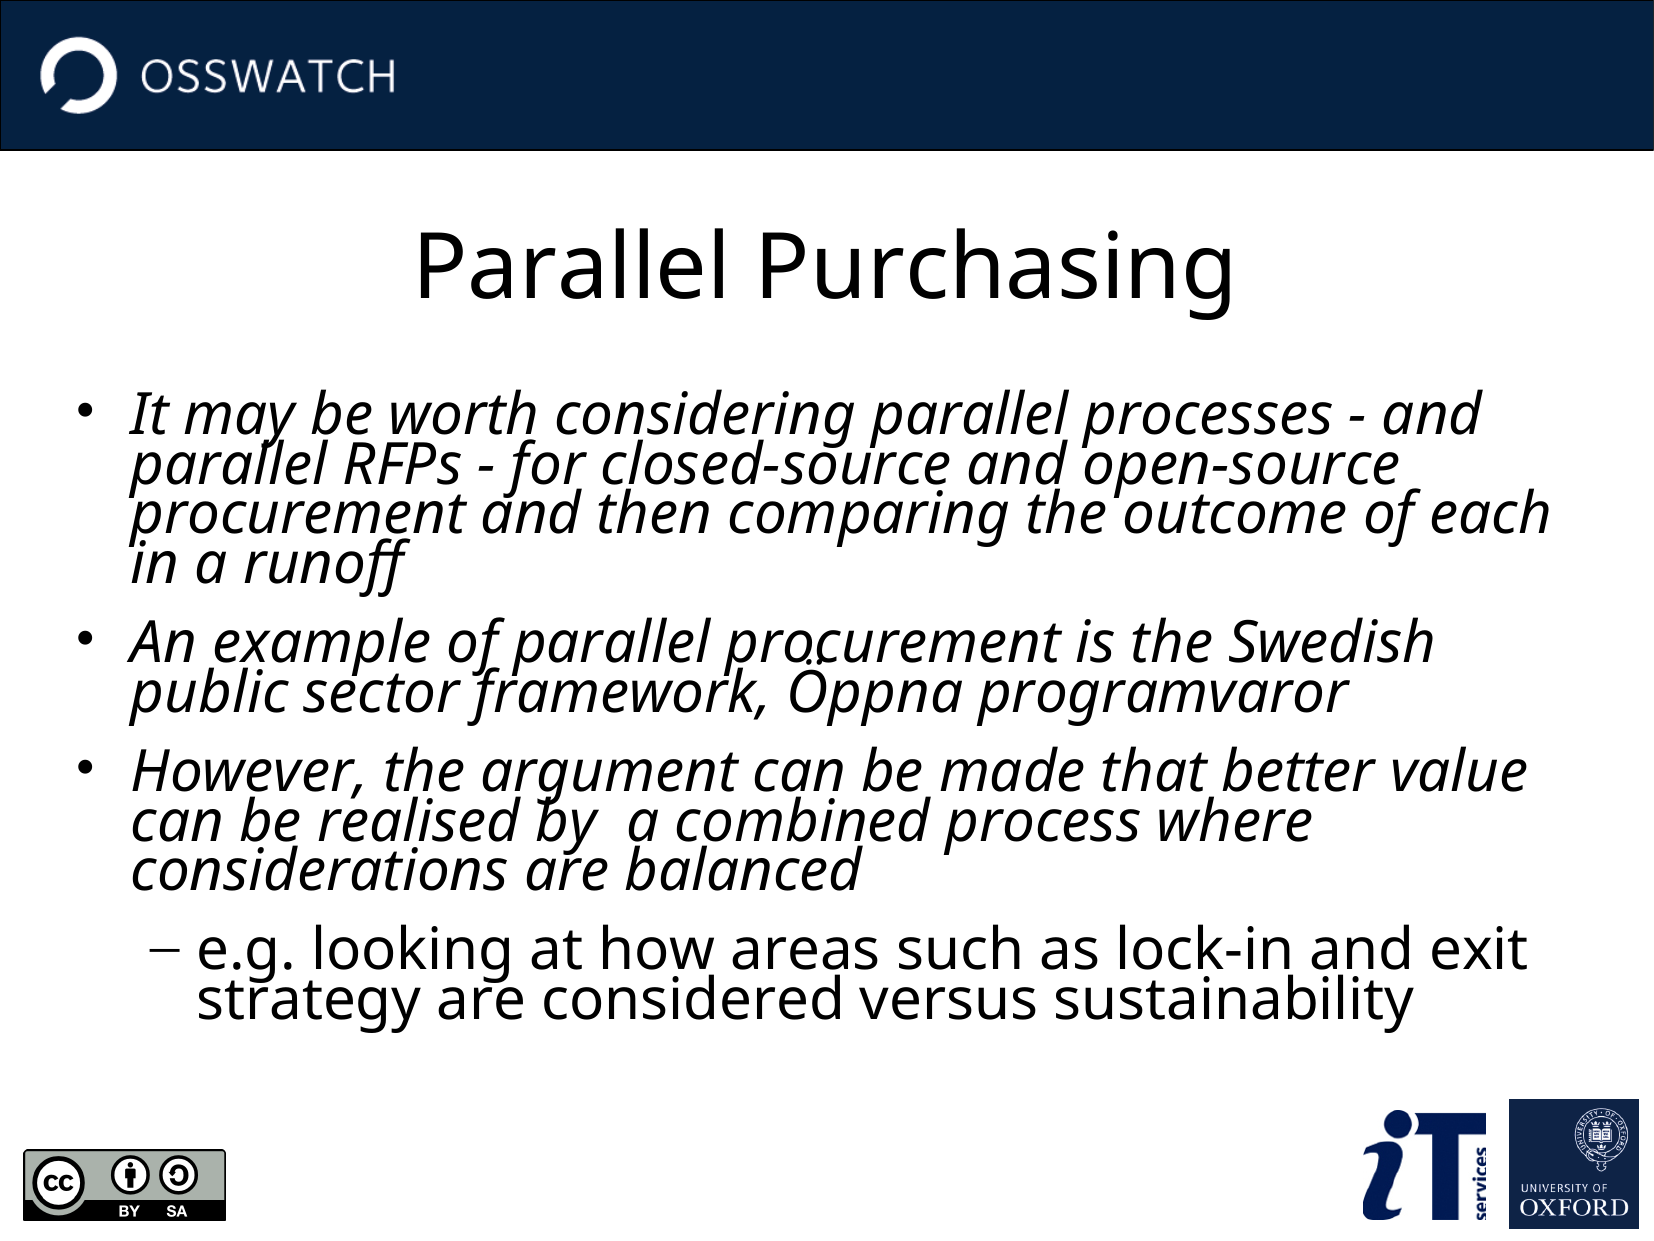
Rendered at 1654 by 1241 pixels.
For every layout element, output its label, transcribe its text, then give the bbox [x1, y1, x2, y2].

picture [1509, 1099, 1639, 1229]
title Parallel Purchasing [82, 169, 1569, 375]
picture [23, 1149, 226, 1221]
list It may be worth considering parallel processes - and parallel RFPs - for closed-source and open-source procurement and then comparing the outcome of each in a runoff An example of parallel procurement is the Swedish public sector framework, Öppna programvaror However, the argument can be made that better value can be realised by a combined process where considerations are balanced e.g. looking at how areas such as lock-in and exit strategy are considered versus sustainability [74, 395, 1562, 1150]
picture [12, 12, 426, 141]
picture [1363, 1150, 1486, 1220]
